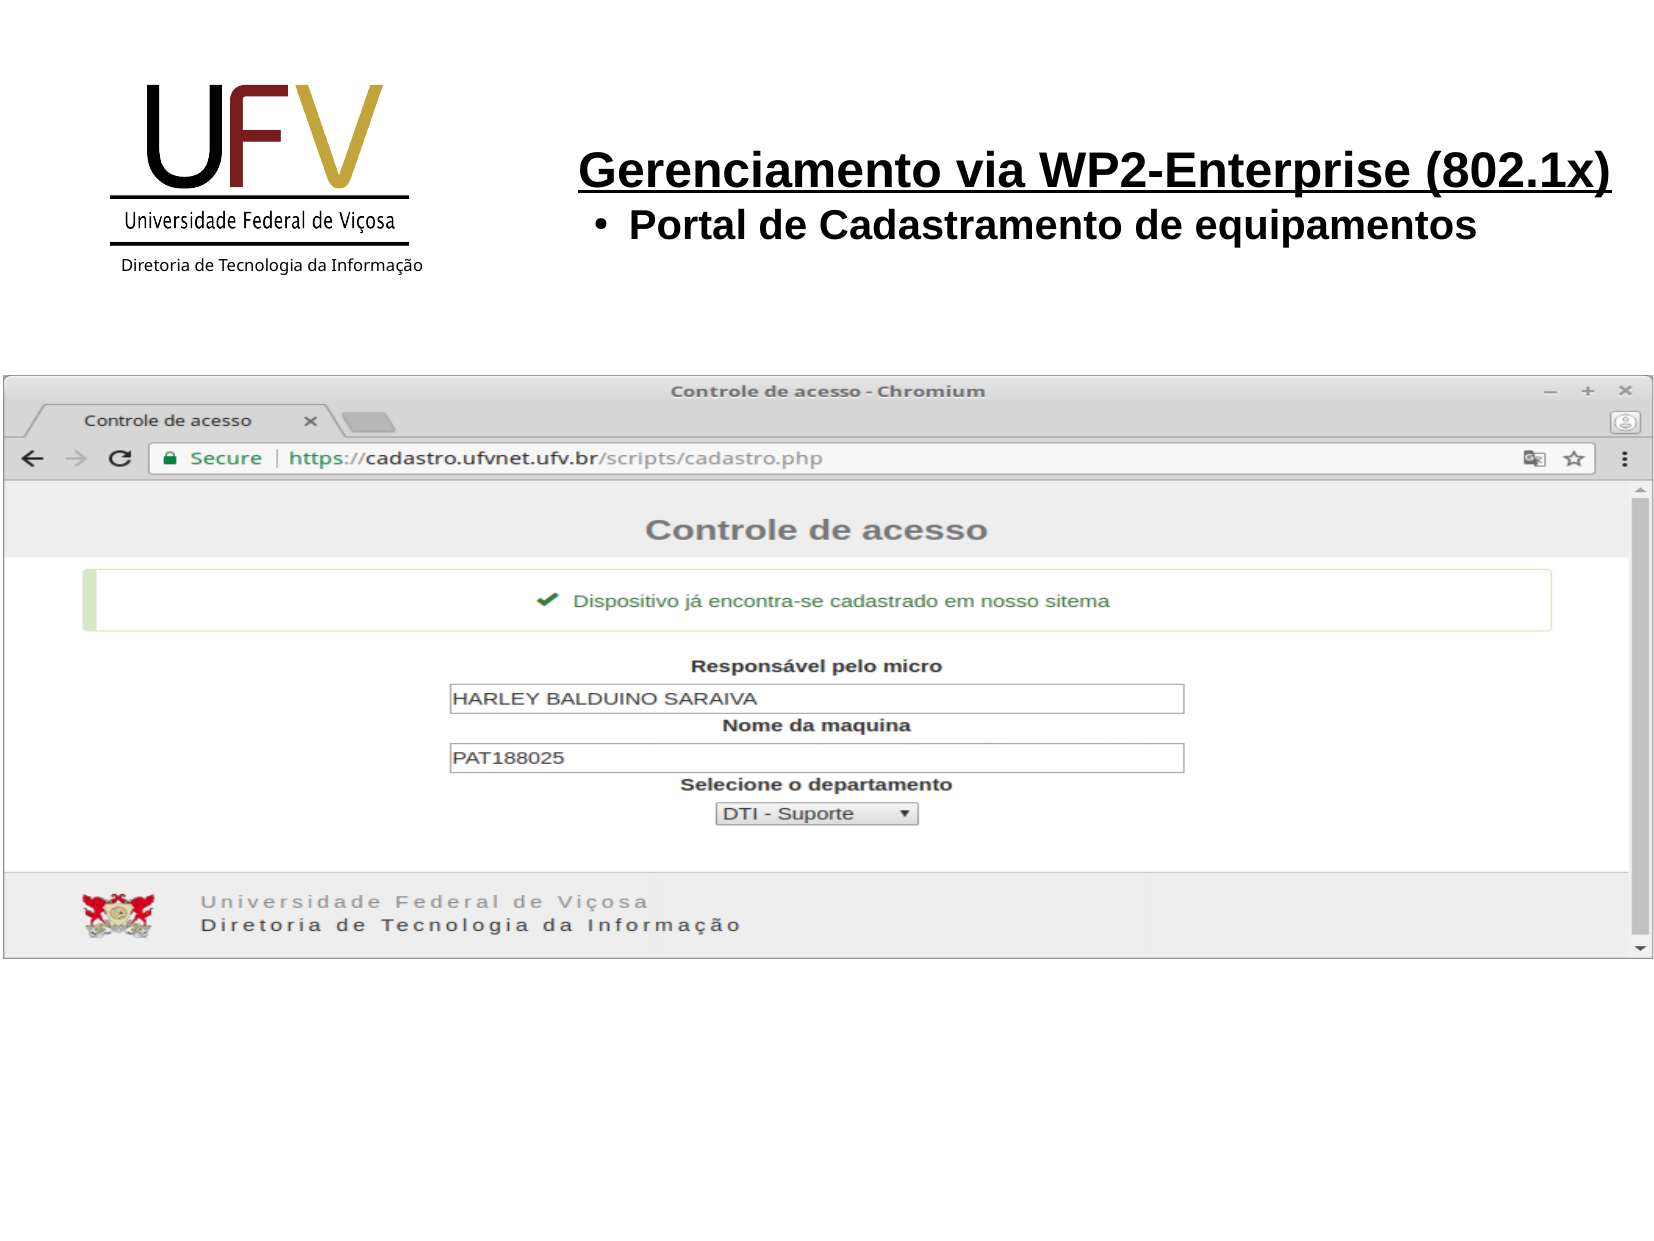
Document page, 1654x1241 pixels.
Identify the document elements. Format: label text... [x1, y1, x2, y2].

text_box Diretoria de Tecnologia da Informação [409, 246, 443, 280]
picture [3, 375, 1654, 959]
picture [110, 47, 409, 283]
text_box Portal de Cadastramento de equipamentos [578, 194, 1654, 256]
title Gerenciamento via WP2-Enterprise (802.1x) [578, 141, 1630, 254]
